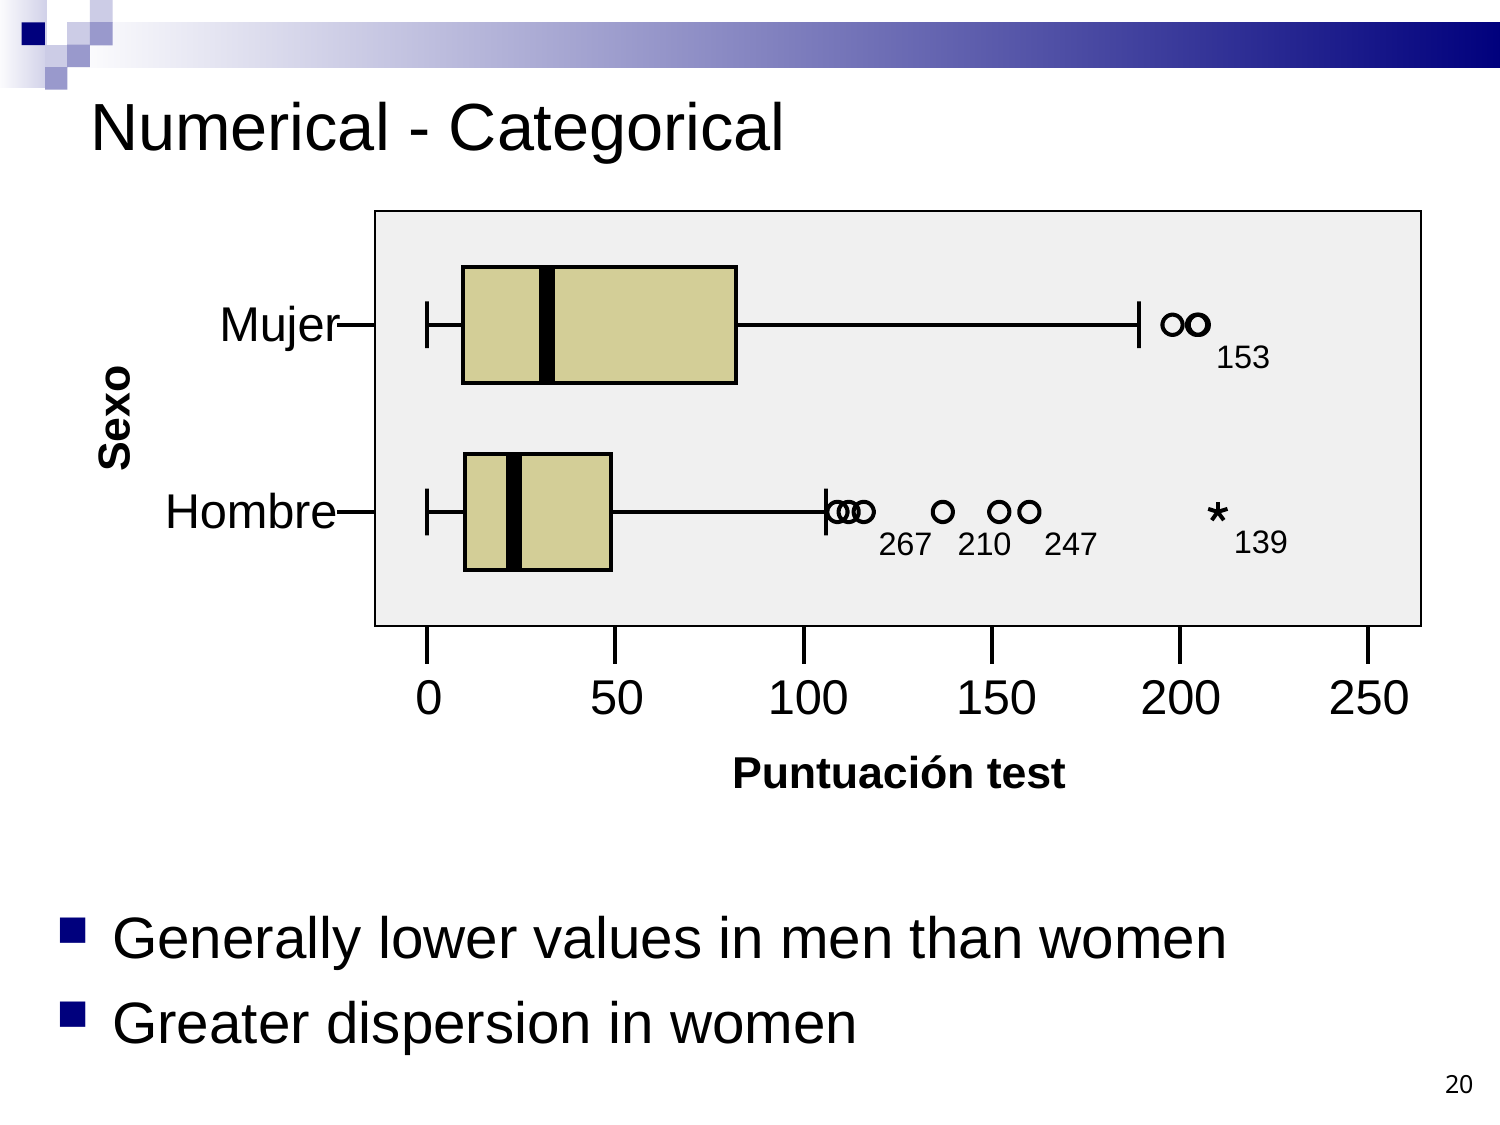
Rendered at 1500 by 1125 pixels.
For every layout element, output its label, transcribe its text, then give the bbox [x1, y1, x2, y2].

list Generally lower values in men than women Greater dispersion in women [41, 893, 1424, 1071]
title Numerical - Categorical [75, 75, 1426, 173]
text_box [41, 184, 1459, 833]
text_box <número> [1139, 1070, 1489, 1110]
